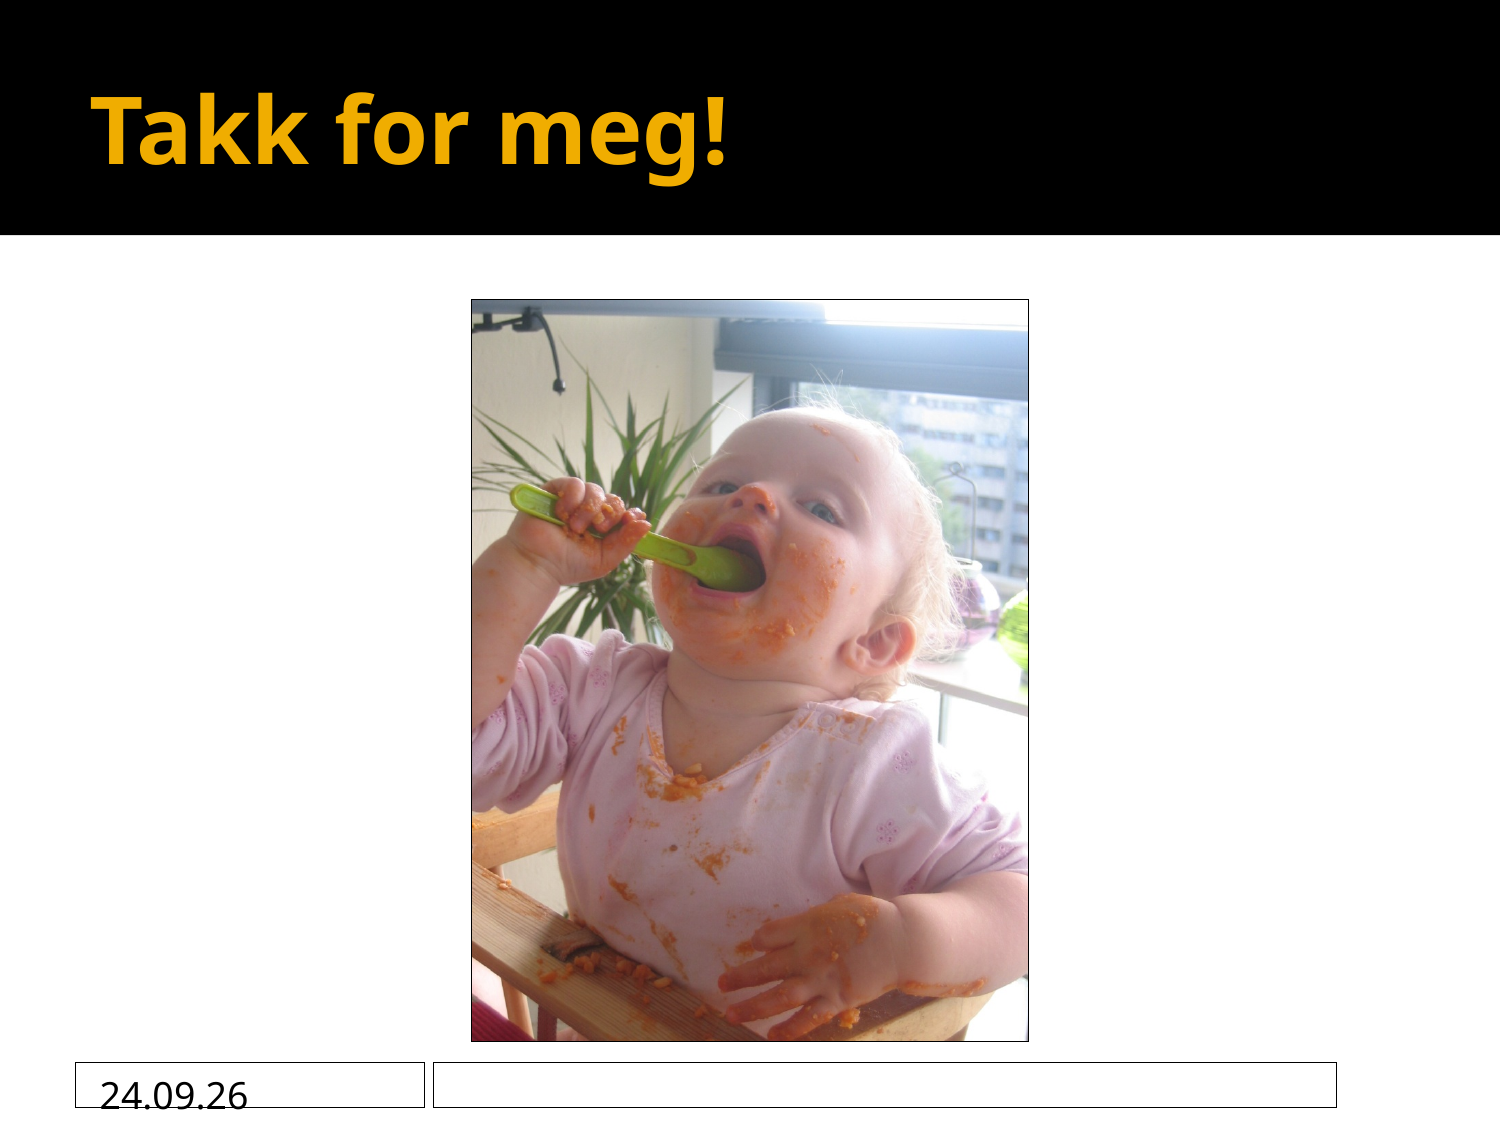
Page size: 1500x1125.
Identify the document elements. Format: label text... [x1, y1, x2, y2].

picture [471, 299, 1029, 1042]
title Takk for meg! [75, 25, 1425, 231]
